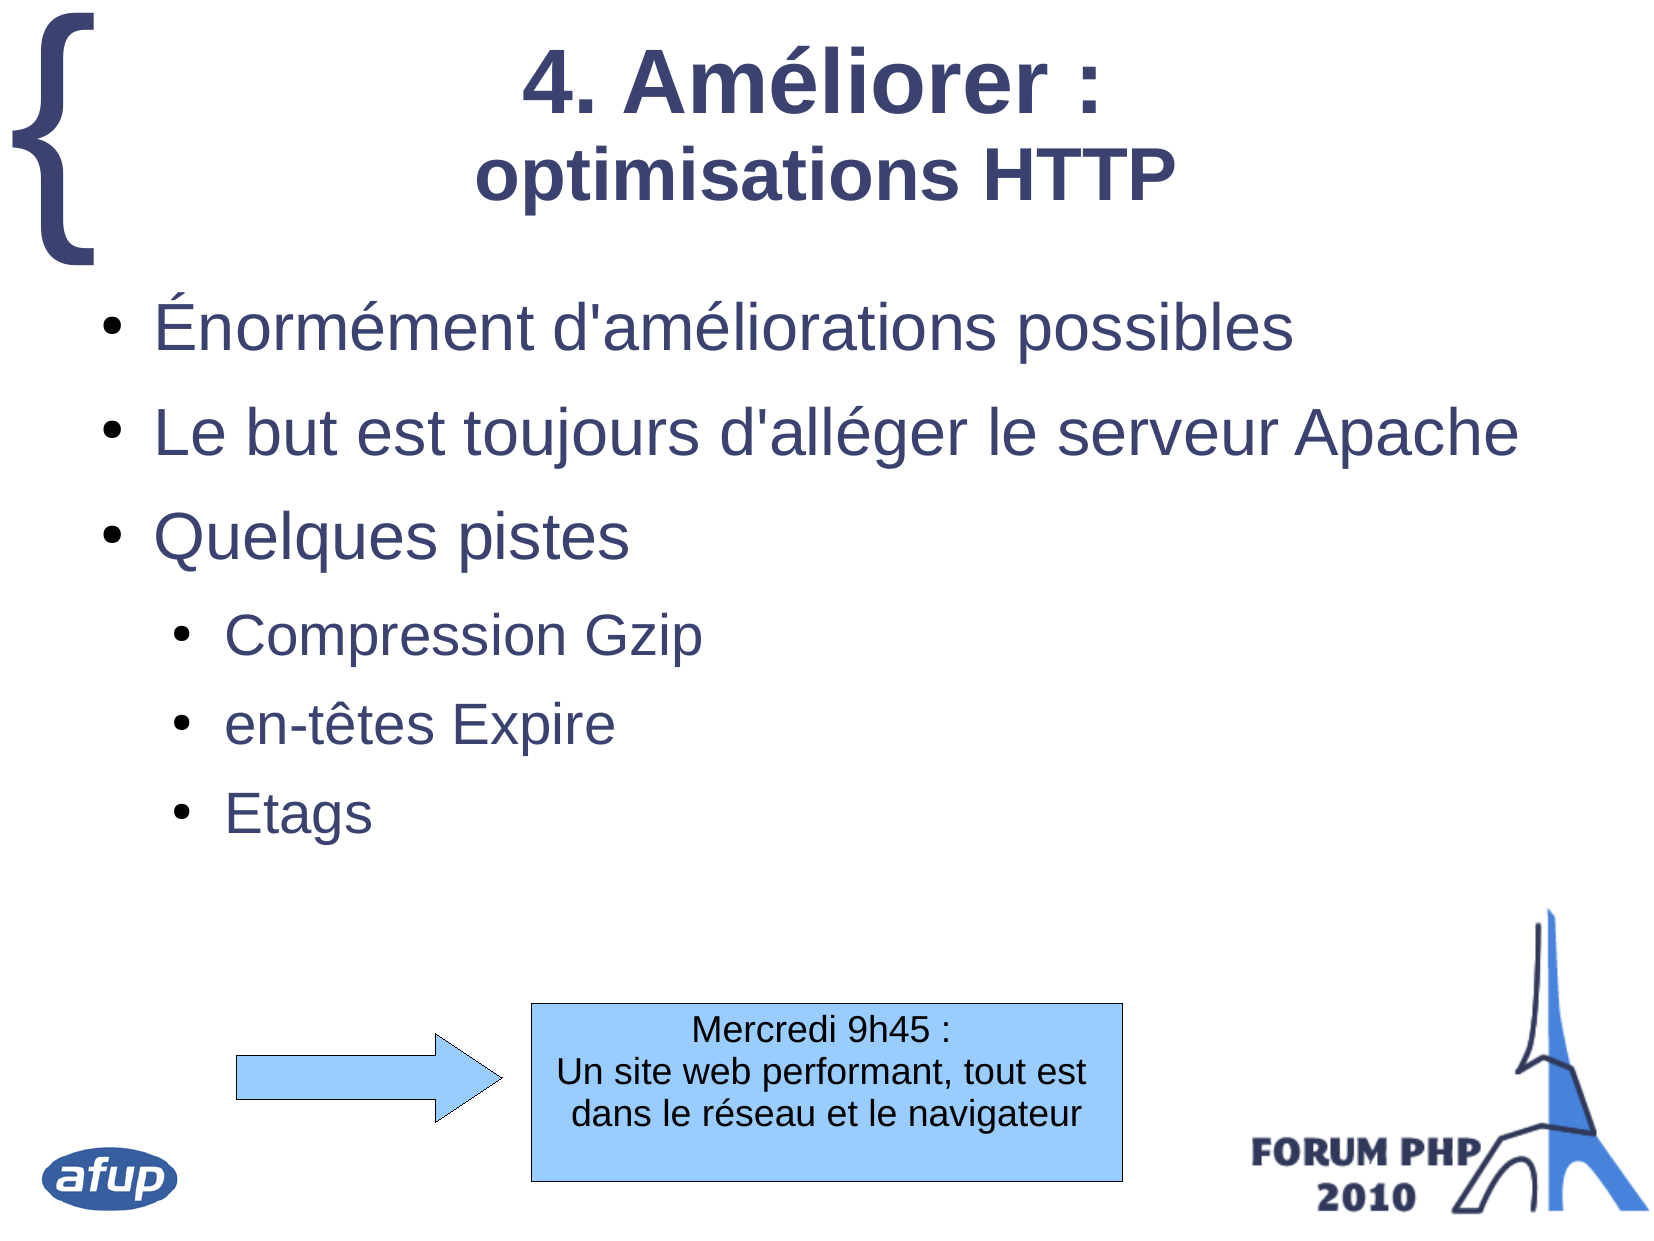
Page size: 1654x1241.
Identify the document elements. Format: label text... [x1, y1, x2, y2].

text_box [236, 1033, 503, 1123]
list Énormément d'améliorations possibles Le but est toujours d'alléger le serveur Apache Quelques pistes Compression Gzip en-têtes Expire Etags [82, 290, 1571, 1109]
title 4. Améliorer : optimisations HTTP [82, 19, 1571, 228]
picture [1240, 872, 1650, 1241]
picture [41, 1146, 178, 1211]
text_box Mercredi 9h45 : Un site web performant, tout est dans le réseau et le navigateur [531, 1003, 1123, 1182]
